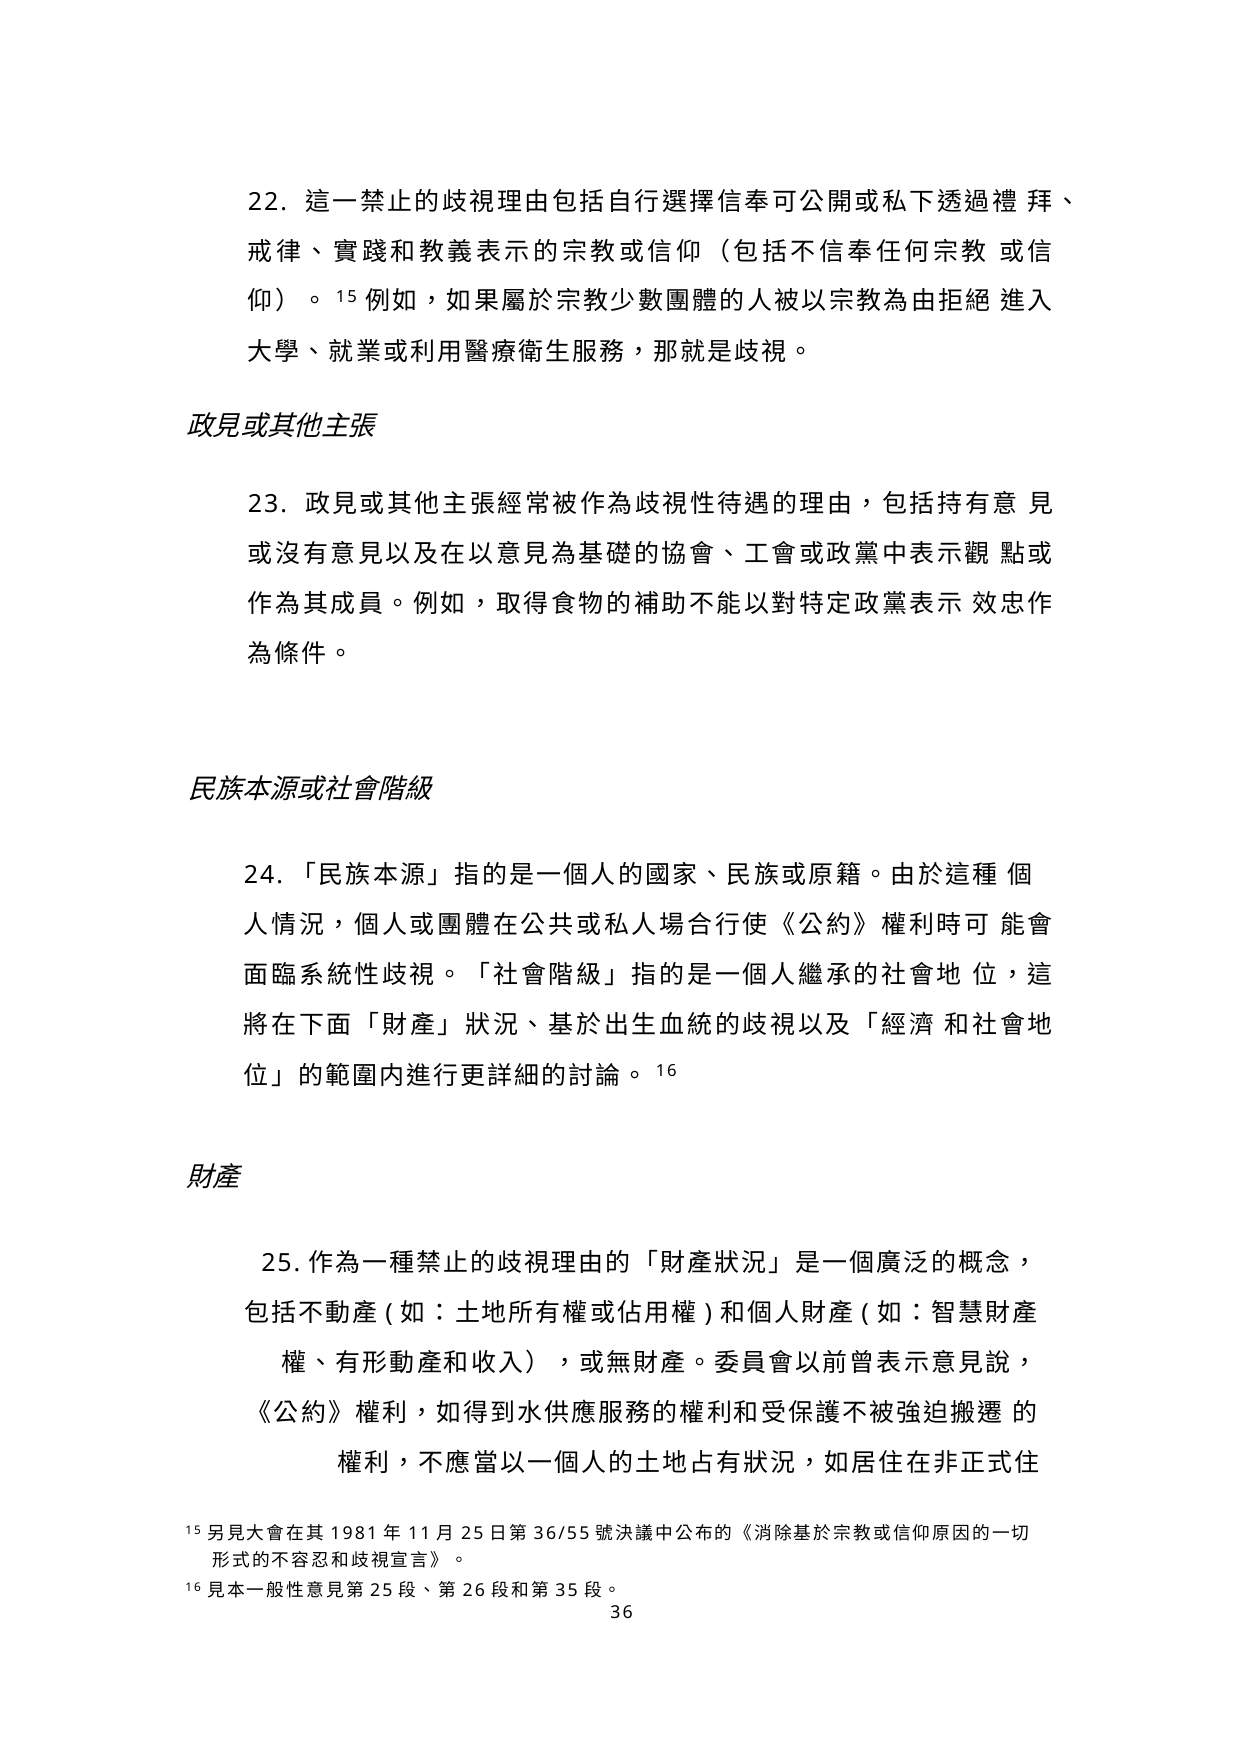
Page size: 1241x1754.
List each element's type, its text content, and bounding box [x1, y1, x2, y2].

text_box 民族本源或社會階級 [188, 771, 453, 805]
text_box 16見本一般性意見第25段、第26段和第35段。 36 [185, 1574, 1054, 1622]
text_box 25.作為一種禁止的歧視理由的「財產狀況」是一個廣泛的概念， 包括不動產(如：土地所有權或佔用權)和個人財產(如：智慧財產 權、有形動產和收入），或無財產。委員會以前曾表示意見說， 《公約》權利，如得到水供應服務的權利和受保護不被強迫搬遷 的權利，不應當以一個人的土地占有狀況，如居住在非正式住 [244, 1227, 1055, 1460]
text_box 財產 [186, 1159, 249, 1191]
text_box 22. 這一禁止的歧視理由包括自行選擇信奉可公開或私下透過禮 拜、戒律、實踐和教義表示的宗教或信仰（包括不信奉任何宗教 或信仰）。15例如，如果屬於宗教少數團體的人被以宗教為由拒絕 進入大學、就業或利用醫療衛生服務，那就是歧視。 政見或其他主張 23. 政見或其他主張經常被作為歧視性待遇的理由，包括持有意 見或沒有意見以及在以意見為基礎的協會、工會或政黨中表示觀 點或作為其成員。例如，取得食物的補助不能以對特定政黨表示 效忠作為條件。 [186, 165, 1055, 685]
text_box 15另見大會在其1981年11月25日第36/55號決議中公布的《消除基於宗教或信仰原因的一切 形式的不容忍和歧視宣言》。 [185, 1517, 1054, 1569]
text_box 24.「民族本源」指的是一個人的國家、民族或原籍。由於這種 個人情況，個人或團體在公共或私人場合行使《公約》權利時可 能會面臨系統性歧視。「社會階級」指的是一個人繼承的社會地 位，這將在下面「財產」狀況、基於出生血統的歧視以及「經濟 和社會地位」的範圍内進行更詳細的討論。16 [244, 839, 1055, 1074]
